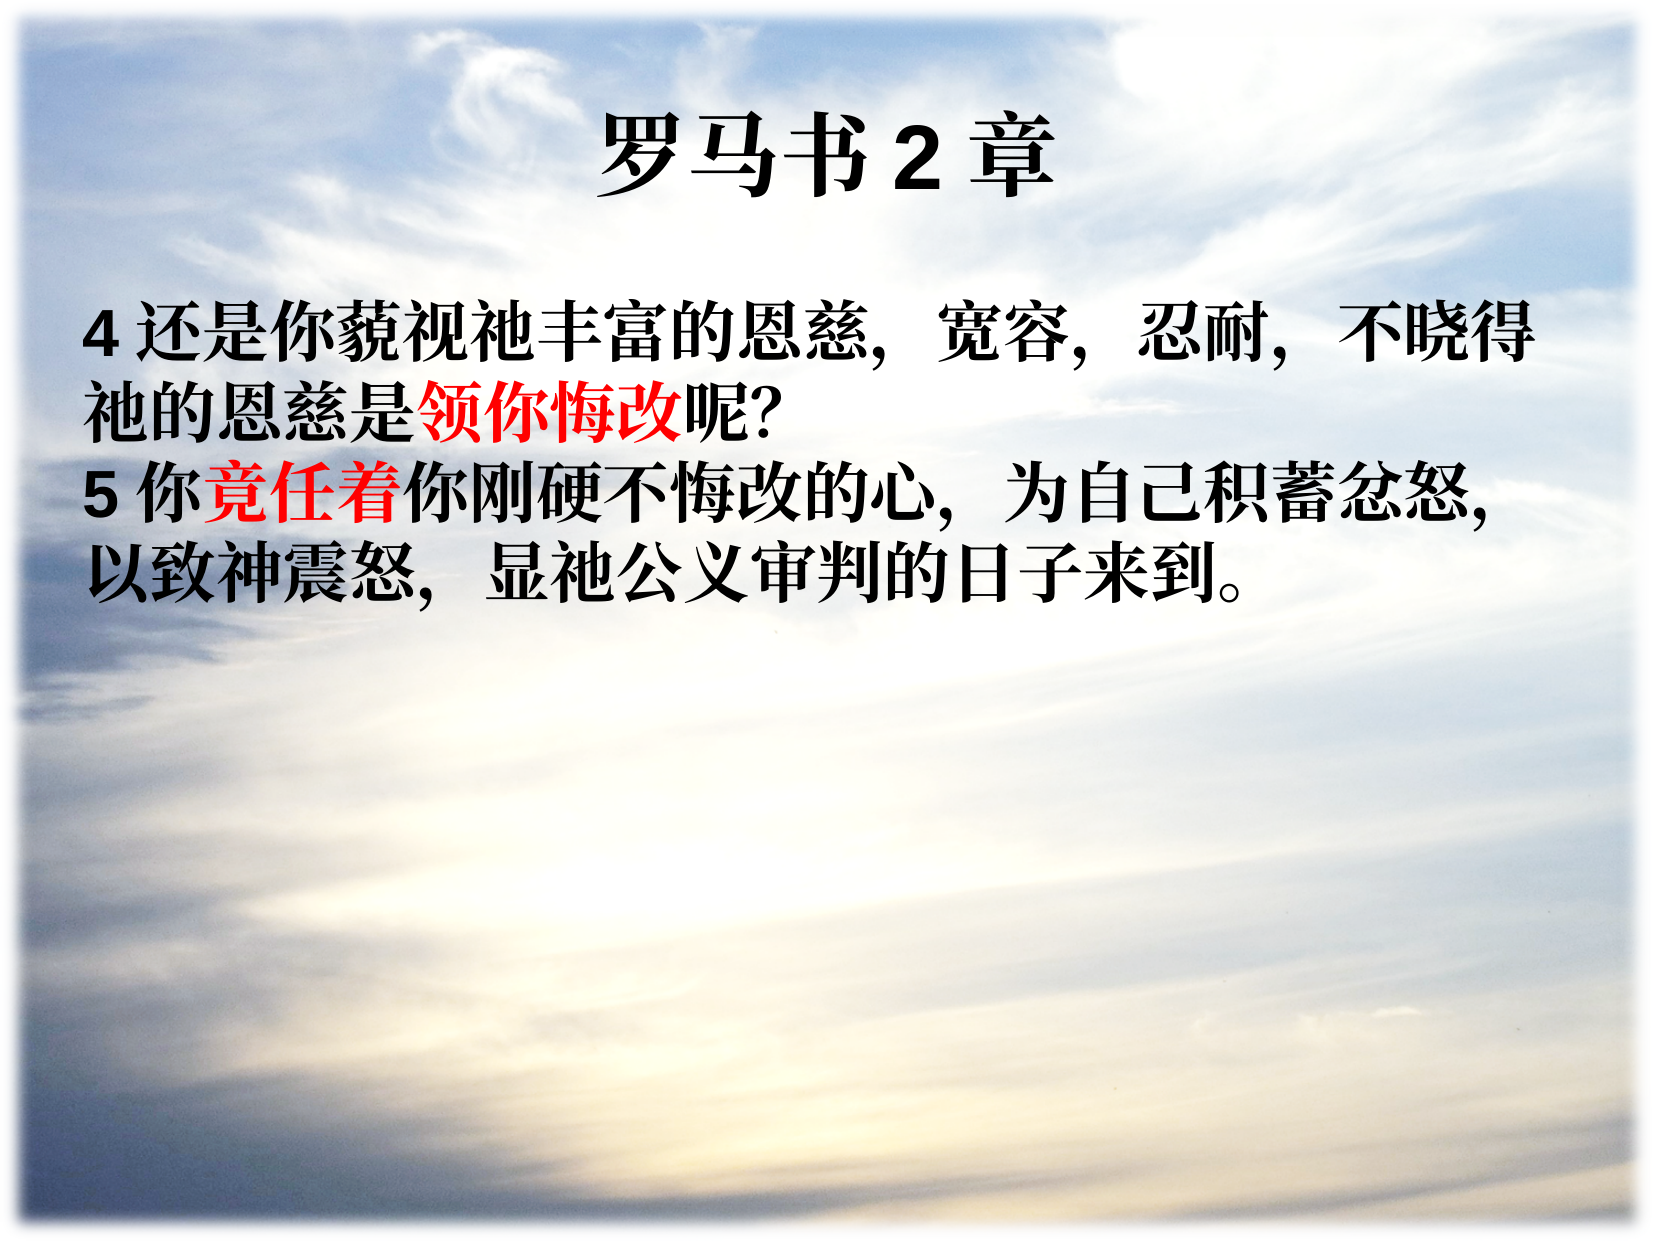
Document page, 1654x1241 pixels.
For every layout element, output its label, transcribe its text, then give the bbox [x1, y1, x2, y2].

title 罗马书2章 [82, 49, 1571, 257]
list 4还是你藐视祂丰富的恩慈，宽容，忍耐，不晓得祂的恩慈是领你悔改呢？ 5你竟任着你刚硬不悔改的心，为自己积蓄忿怒，以致神震怒，显祂公义审判的日子来到。 [82, 290, 1571, 1109]
picture [0, 0, 1654, 1241]
